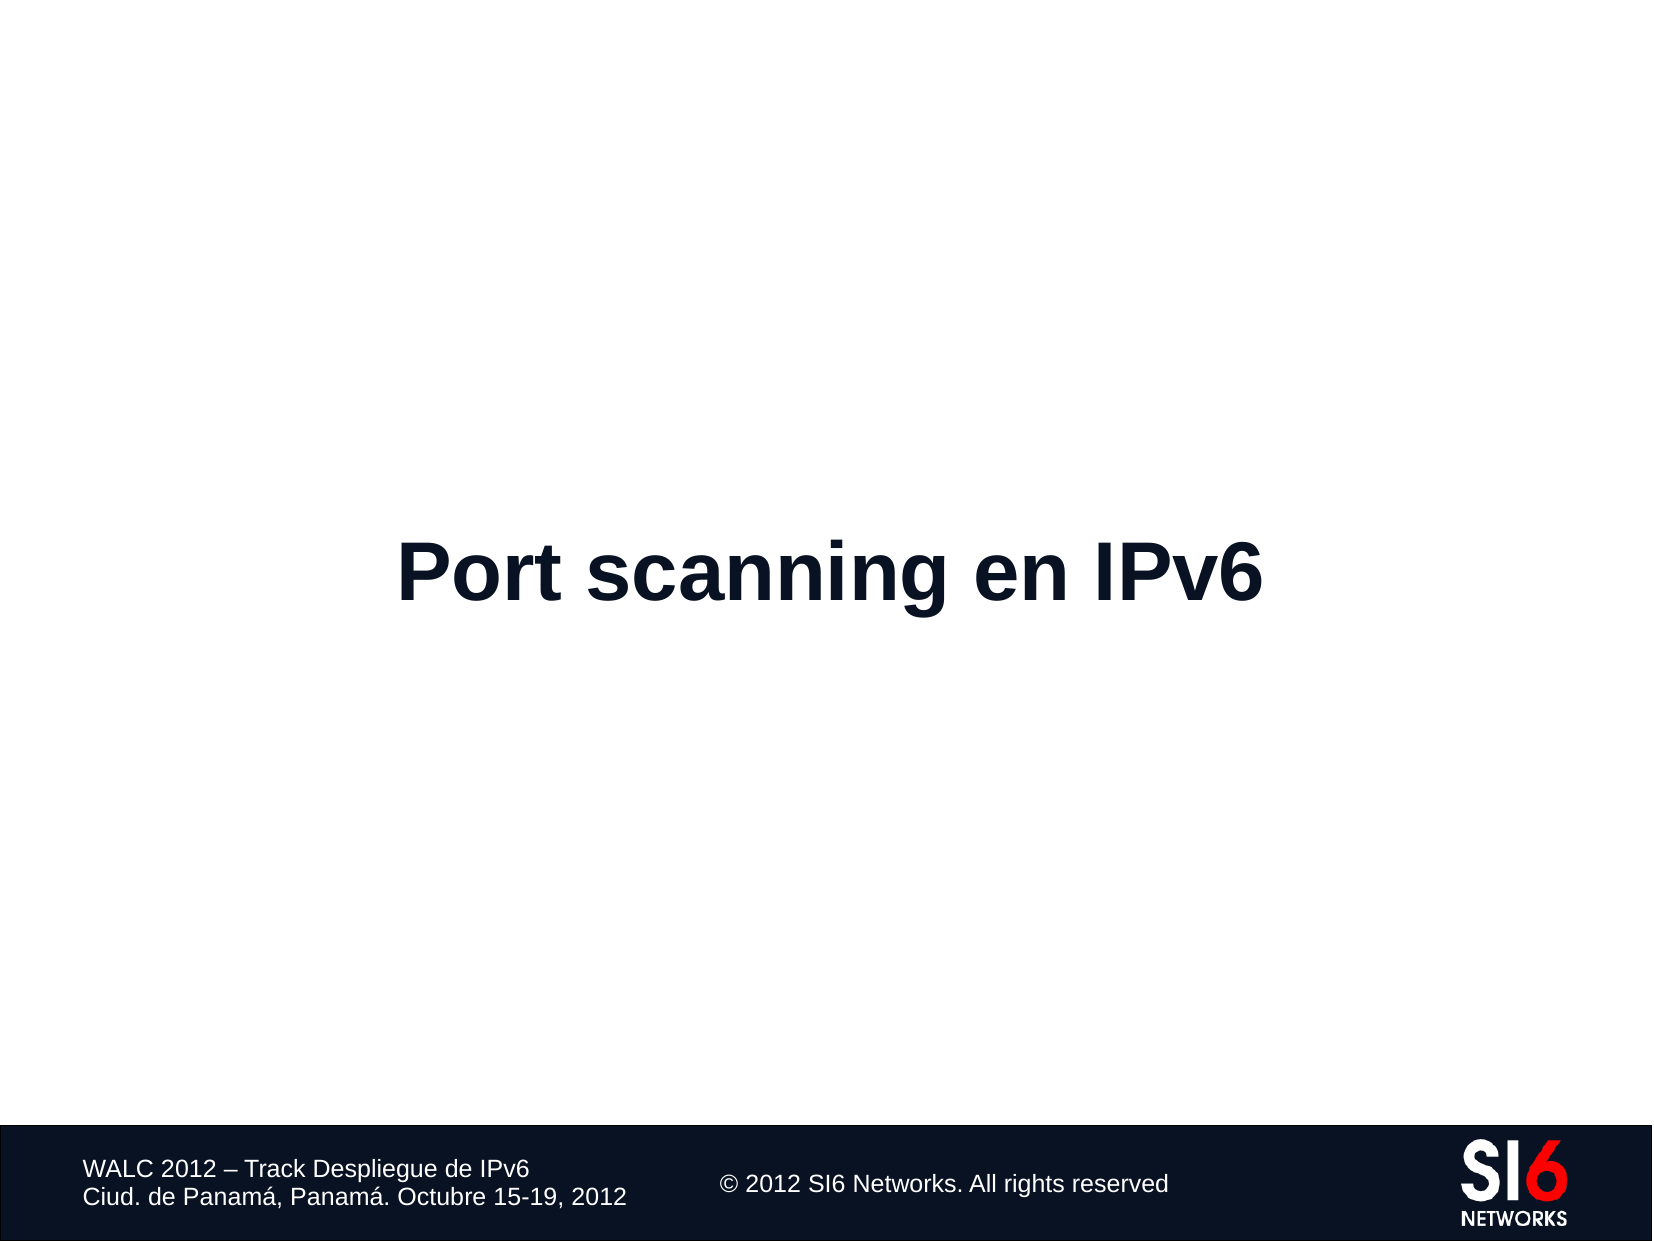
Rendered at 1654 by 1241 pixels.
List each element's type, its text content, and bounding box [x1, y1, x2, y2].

title Port scanning en IPv6 [86, 467, 1576, 676]
picture [1461, 1139, 1567, 1226]
